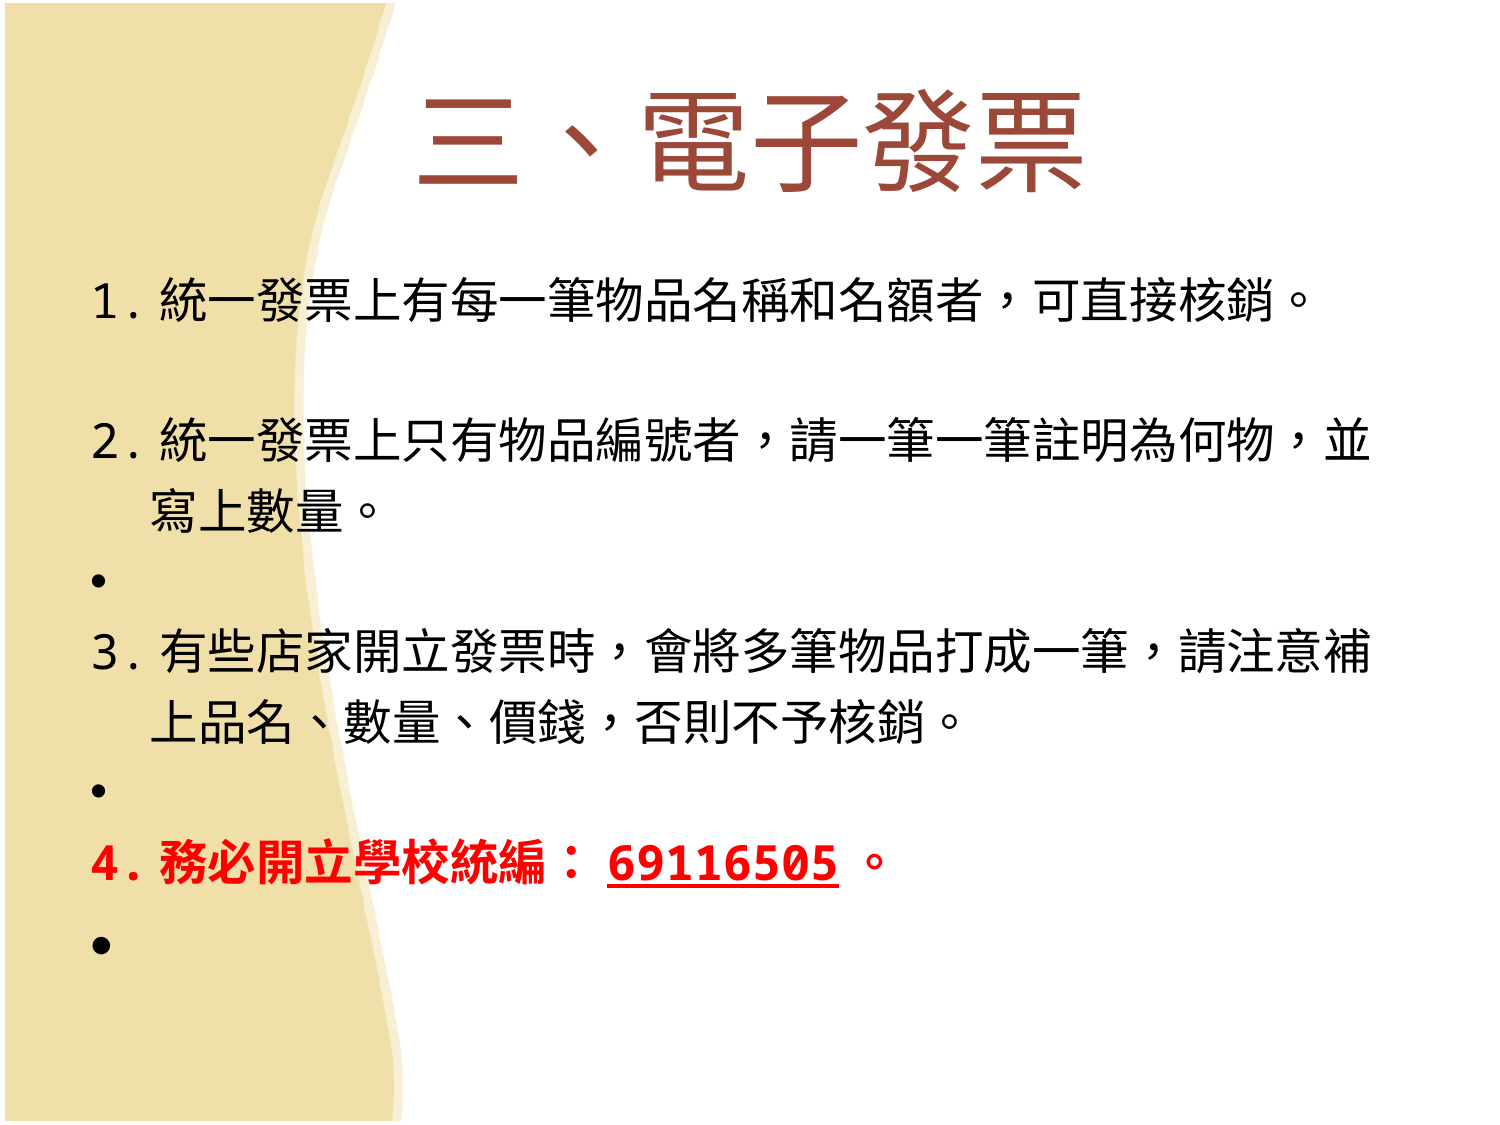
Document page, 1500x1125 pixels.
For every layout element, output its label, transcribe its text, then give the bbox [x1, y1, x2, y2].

list 1.統一發票上有每一筆物品名稱和名額者，可直接核銷。 2.統一發票上只有物品編號者，請一筆一筆註明為何物，並 寫上數量。 3.有些店家開立發票時，會將多筆物品打成一筆，請注意補 上品名、數量、價錢，否則不予核銷。 4.務必開立學校統編：69116505。 [75, 262, 1426, 1005]
title 三、電子發票 [75, 45, 1426, 233]
